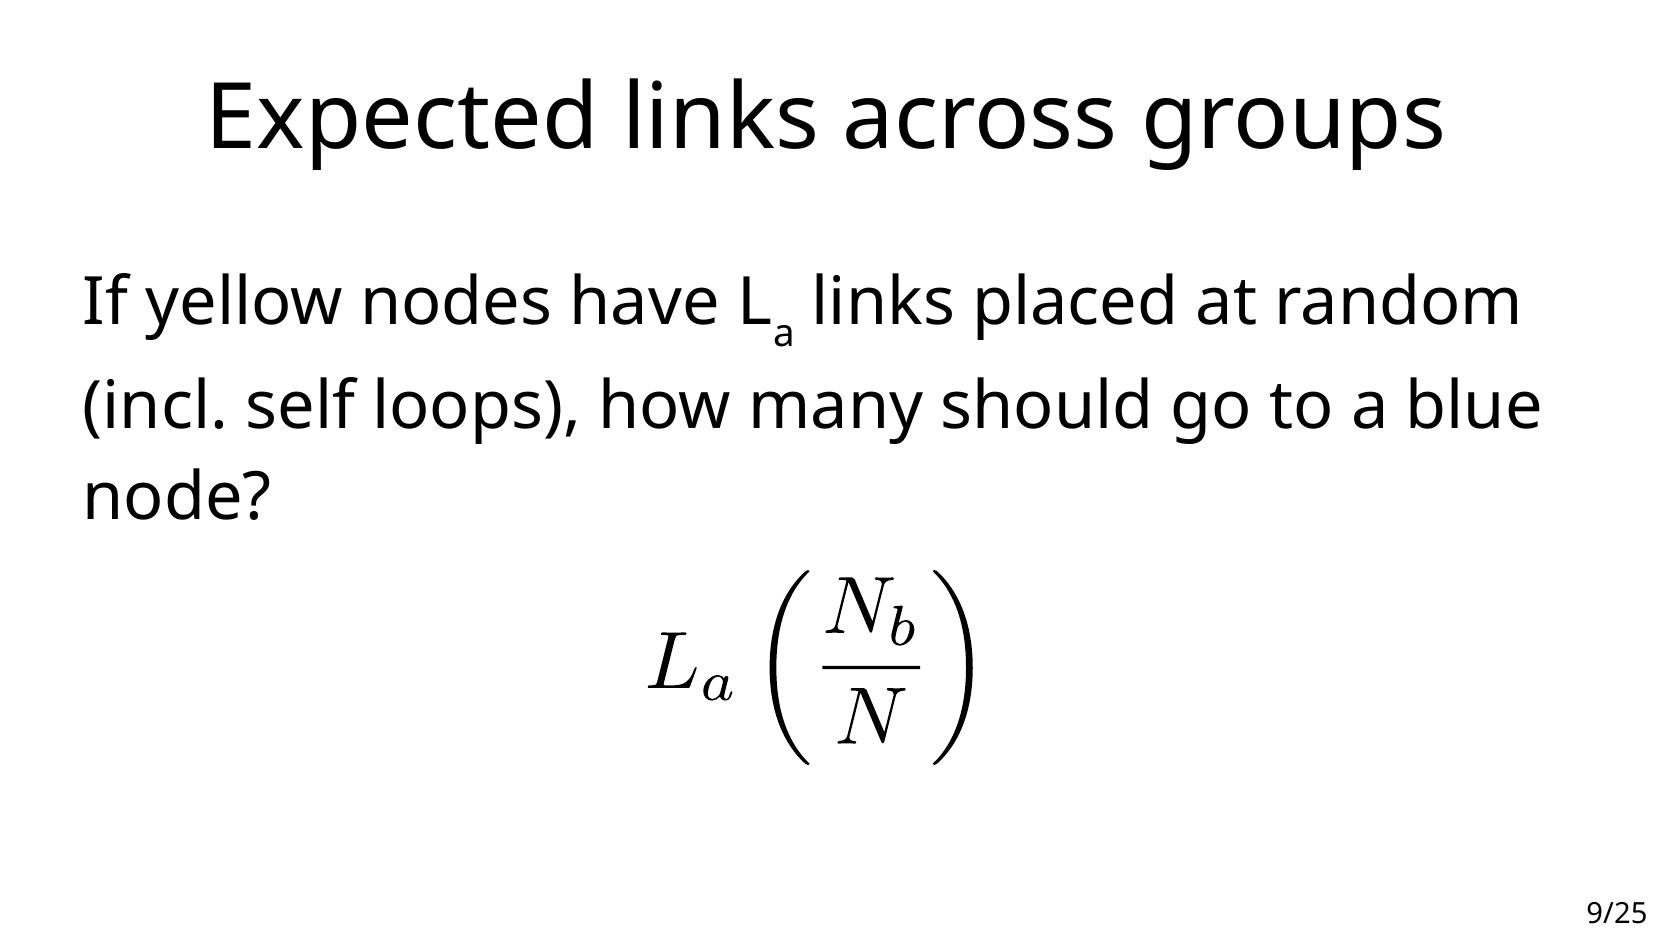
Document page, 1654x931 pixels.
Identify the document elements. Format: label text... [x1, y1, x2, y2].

picture [644, 570, 990, 766]
title Expected links across groups [82, 1, 1571, 226]
list If yellow nodes have La links placed at random (incl. self loops), how many should go to a blue node? [82, 253, 1571, 646]
